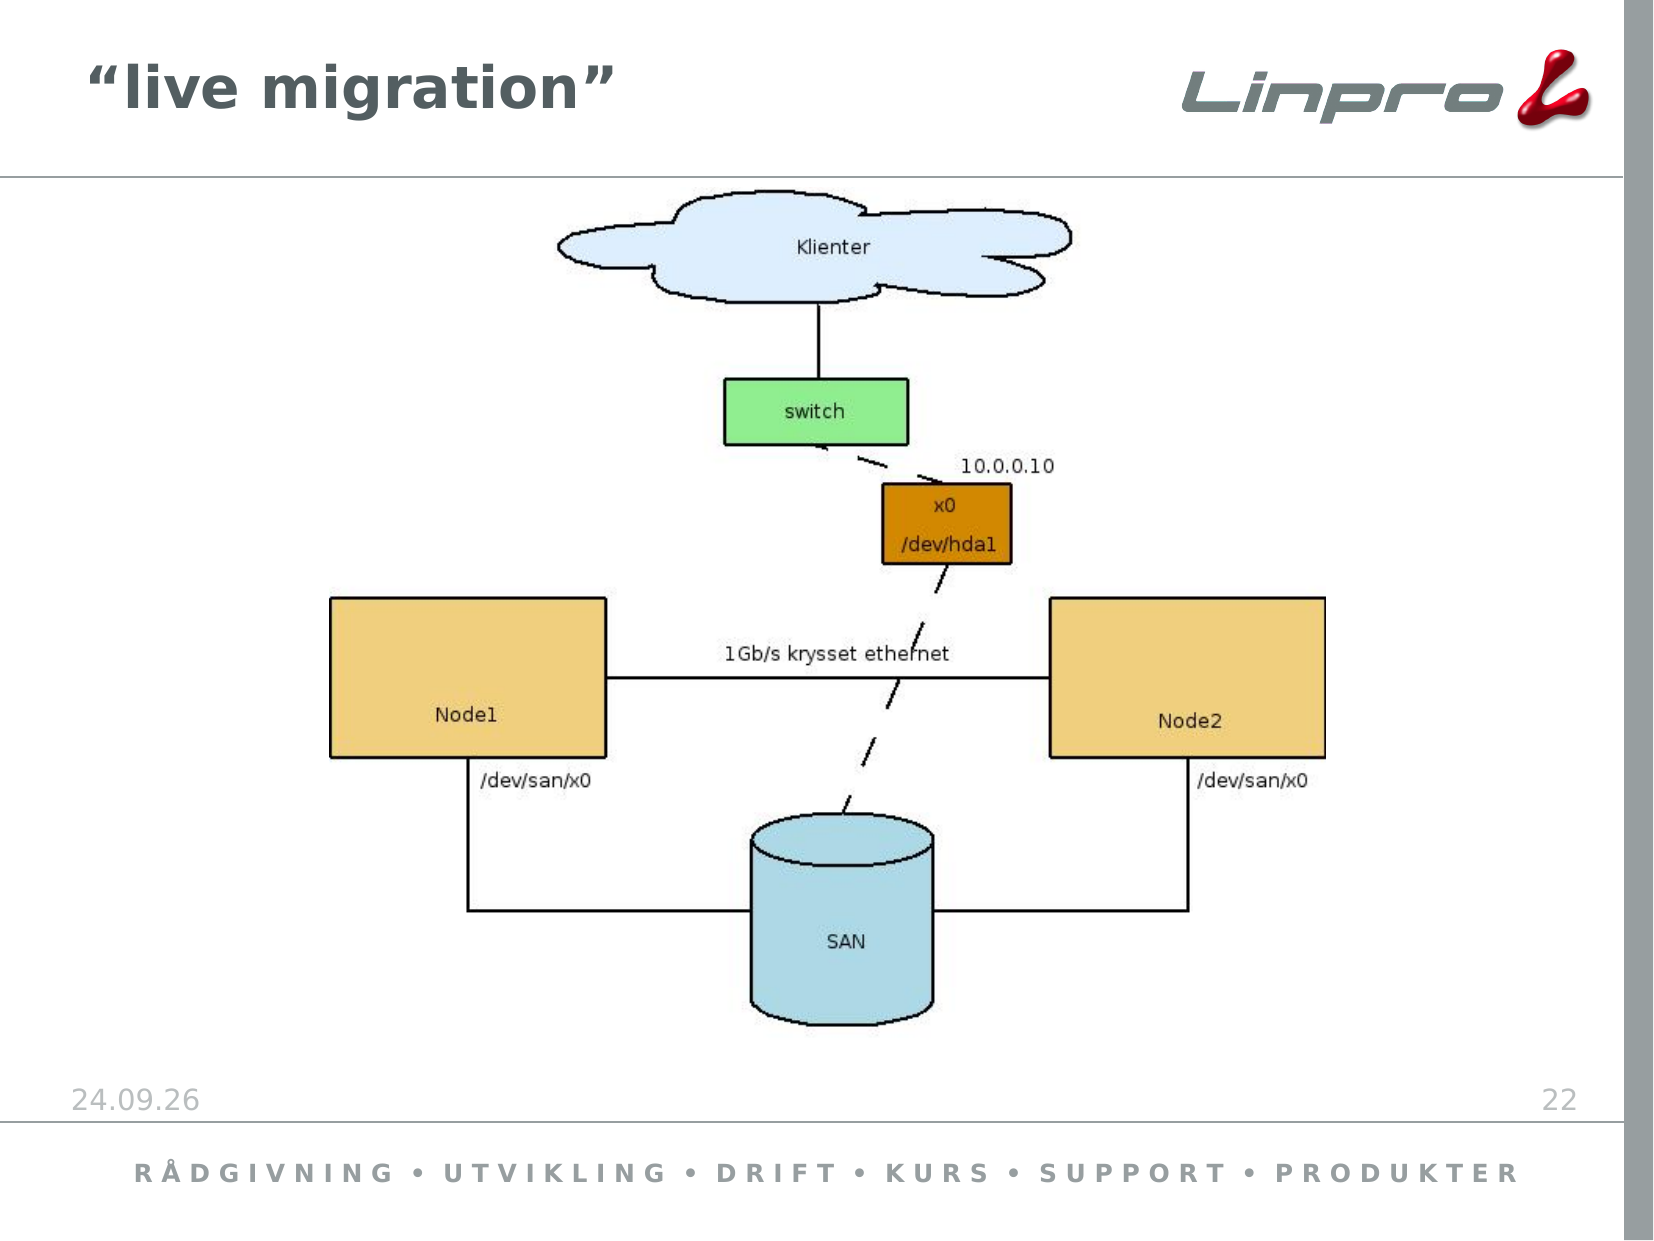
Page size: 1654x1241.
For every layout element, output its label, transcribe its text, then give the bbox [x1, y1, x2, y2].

picture [1181, 47, 1595, 133]
title “live migration” [84, 49, 1573, 128]
picture [329, 187, 1326, 1055]
